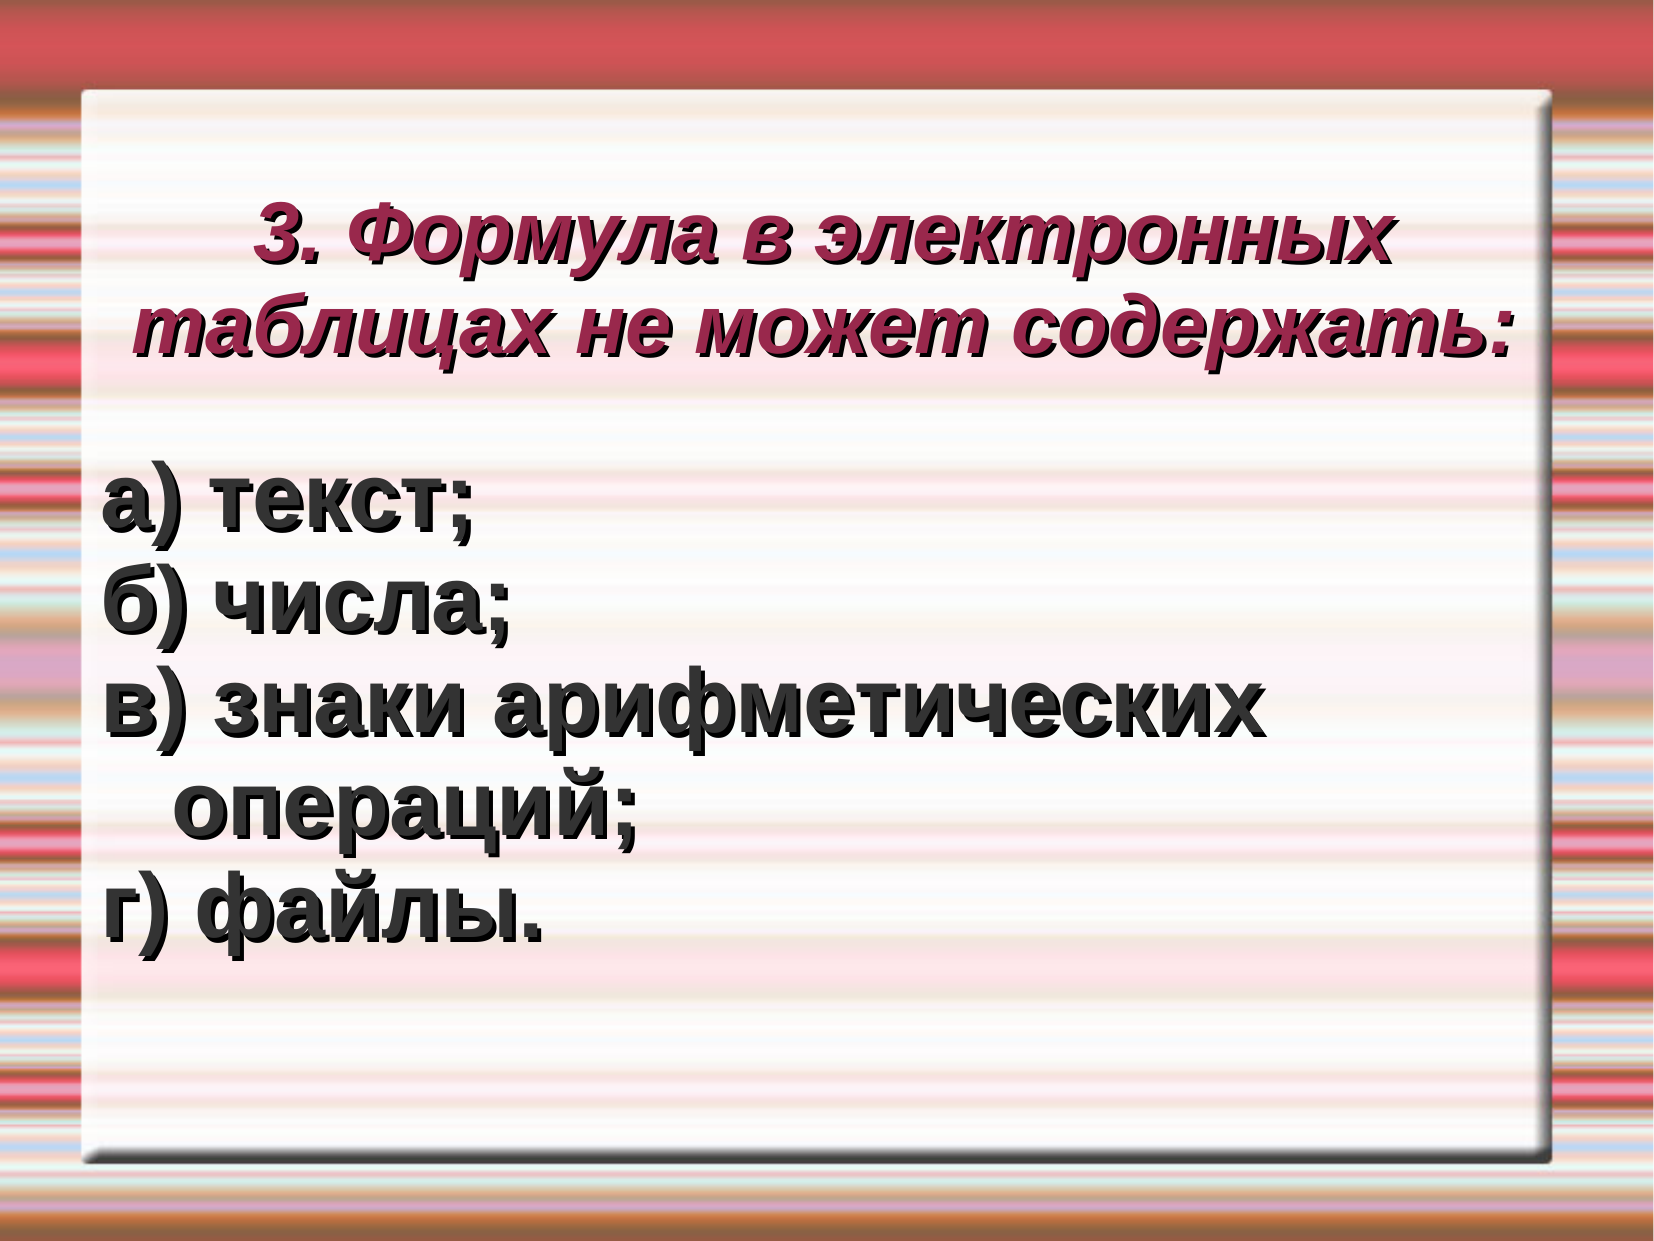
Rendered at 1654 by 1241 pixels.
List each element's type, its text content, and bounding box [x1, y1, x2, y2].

title 3. Формула в электронных таблицах не может содержать: [59, 137, 1590, 420]
picture [0, 0, 1654, 1241]
list а) текст; б) числа; в) знаки арифметических операций; г) файлы. [88, 444, 1528, 1241]
